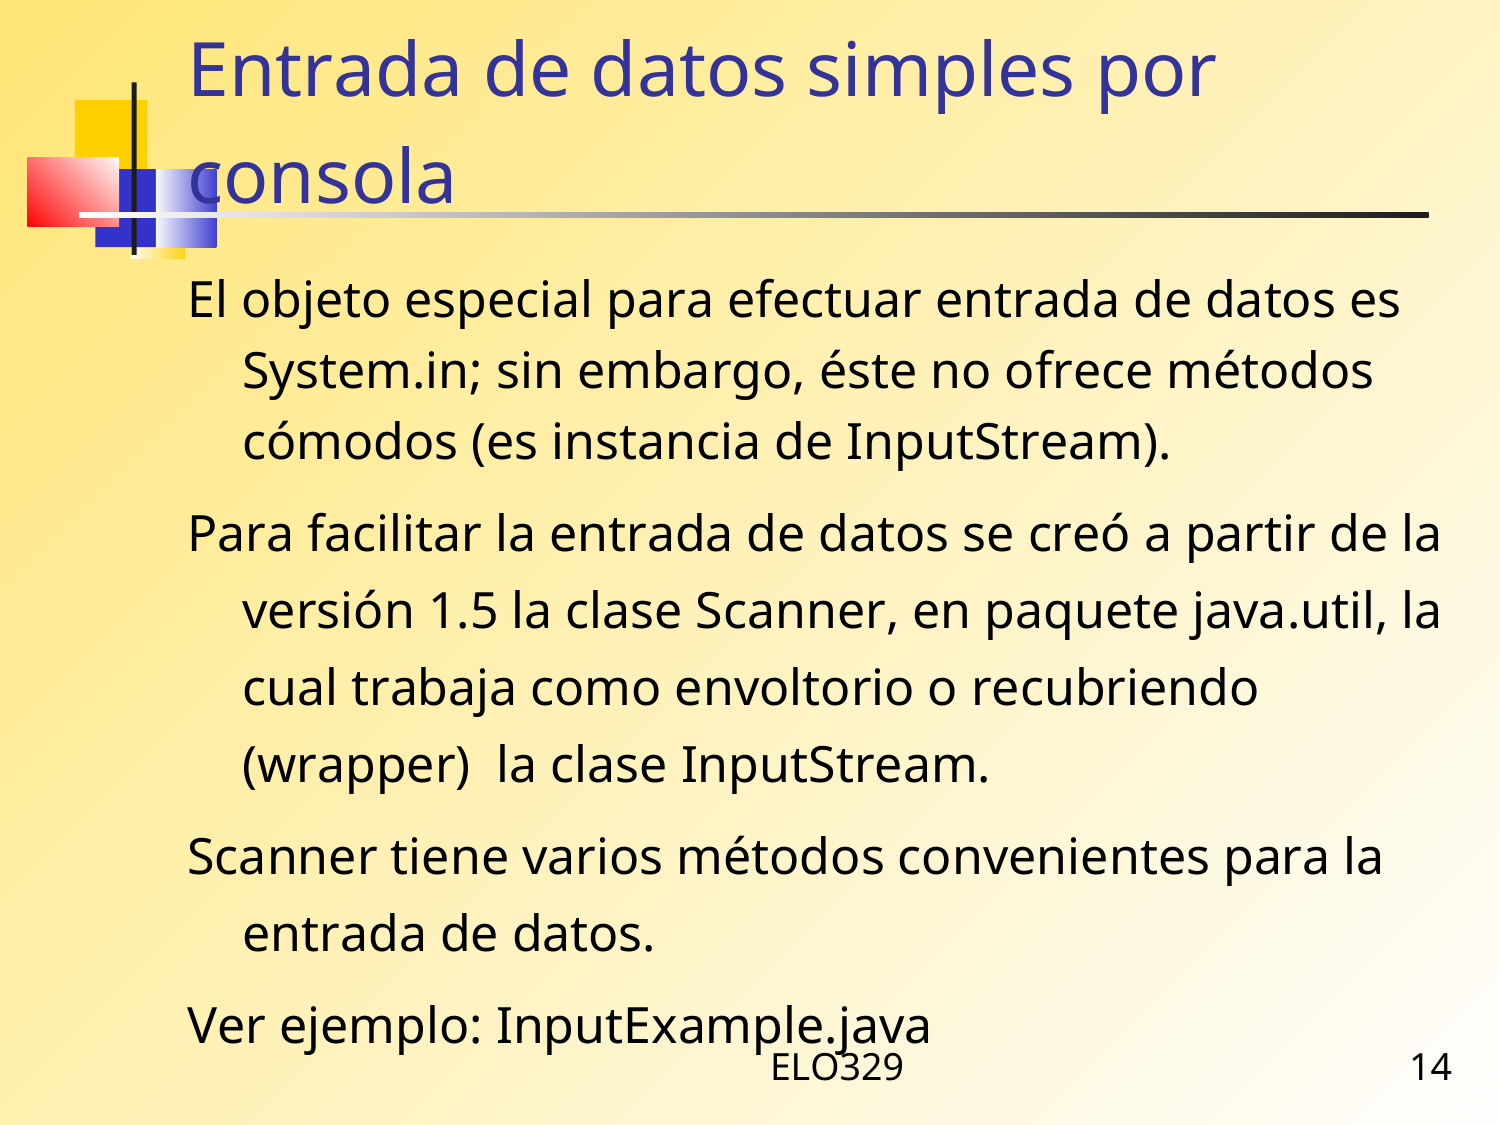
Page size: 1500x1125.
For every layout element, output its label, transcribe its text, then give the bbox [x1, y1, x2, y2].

title Entrada de datos simples por consola [187, 37, 1466, 201]
list El objeto especial para efectuar entrada de datos es System.in; sin embargo, éste no ofrece métodos cómodos (es instancia de InputStream). Para facilitar la entrada de datos se creó a partir de la versión 1.5 la clase Scanner, en paquete java.util, la cual trabaja como envoltorio o recubriendo (wrapper) la clase InputStream. Scanner tiene varios métodos convenientes para la entrada de datos. Ver ejemplo: InputExample.java [187, 261, 1462, 1025]
